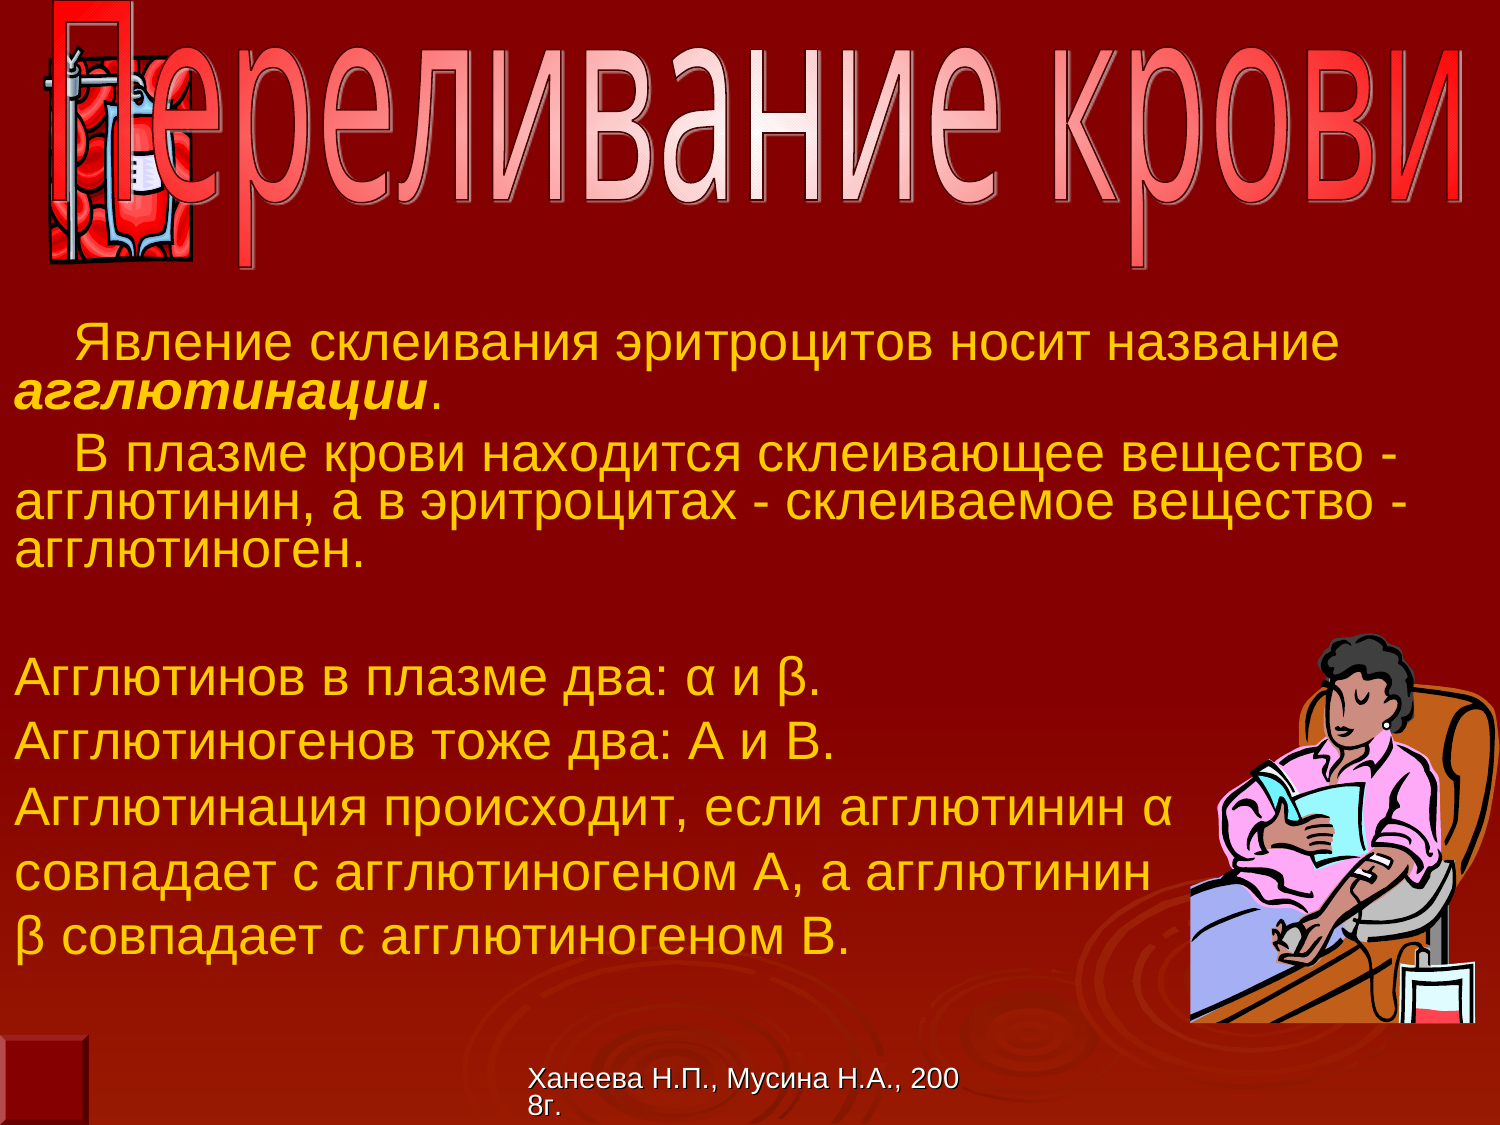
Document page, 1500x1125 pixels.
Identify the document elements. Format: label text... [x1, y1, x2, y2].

text_box Переливание крови [323, 46, 390, 203]
text_box Переливание крови [1215, 46, 1288, 203]
text_box Агглютинов в плазме два: α и β. Агглютиногенов тоже два: А и В. Агглютинация происходит, если агглютинин α совпадает с агглютиногеном А, а агглютинин β совпадает с агглютиногеном В. [0, 633, 1211, 974]
text_box Переливание крови [663, 47, 727, 203]
text_box Переливание крови [1307, 49, 1372, 200]
text_box Переливание крови [1390, 49, 1459, 200]
text_box Переливание крови [397, 49, 469, 202]
text_box Переливание крови [152, 46, 219, 203]
list Явление склеивания эритроцитов носит название агглютинации. В плазме крови находится склеивающее вещество - агглютинин, а в эритроцитах - склеиваемое вещество - агглютиноген. [0, 314, 1500, 622]
text_box Переливание крови [750, 49, 818, 200]
text_box Переливание крови [842, 49, 911, 200]
text_box Переливание крови [1054, 49, 1117, 200]
text_box Переливание крови [53, 0, 131, 200]
picture [41, 42, 195, 268]
picture [166, 130, 195, 181]
text_box [1, 1034, 89, 1125]
text_box Переливание крови [930, 46, 998, 203]
text_box Переливание крови [492, 49, 561, 200]
text_box Переливание крови [585, 49, 651, 200]
text_box Переливание крови [1130, 46, 1200, 268]
picture [167, 68, 195, 109]
picture [1190, 633, 1500, 1024]
text_box Переливание крови [238, 46, 308, 268]
